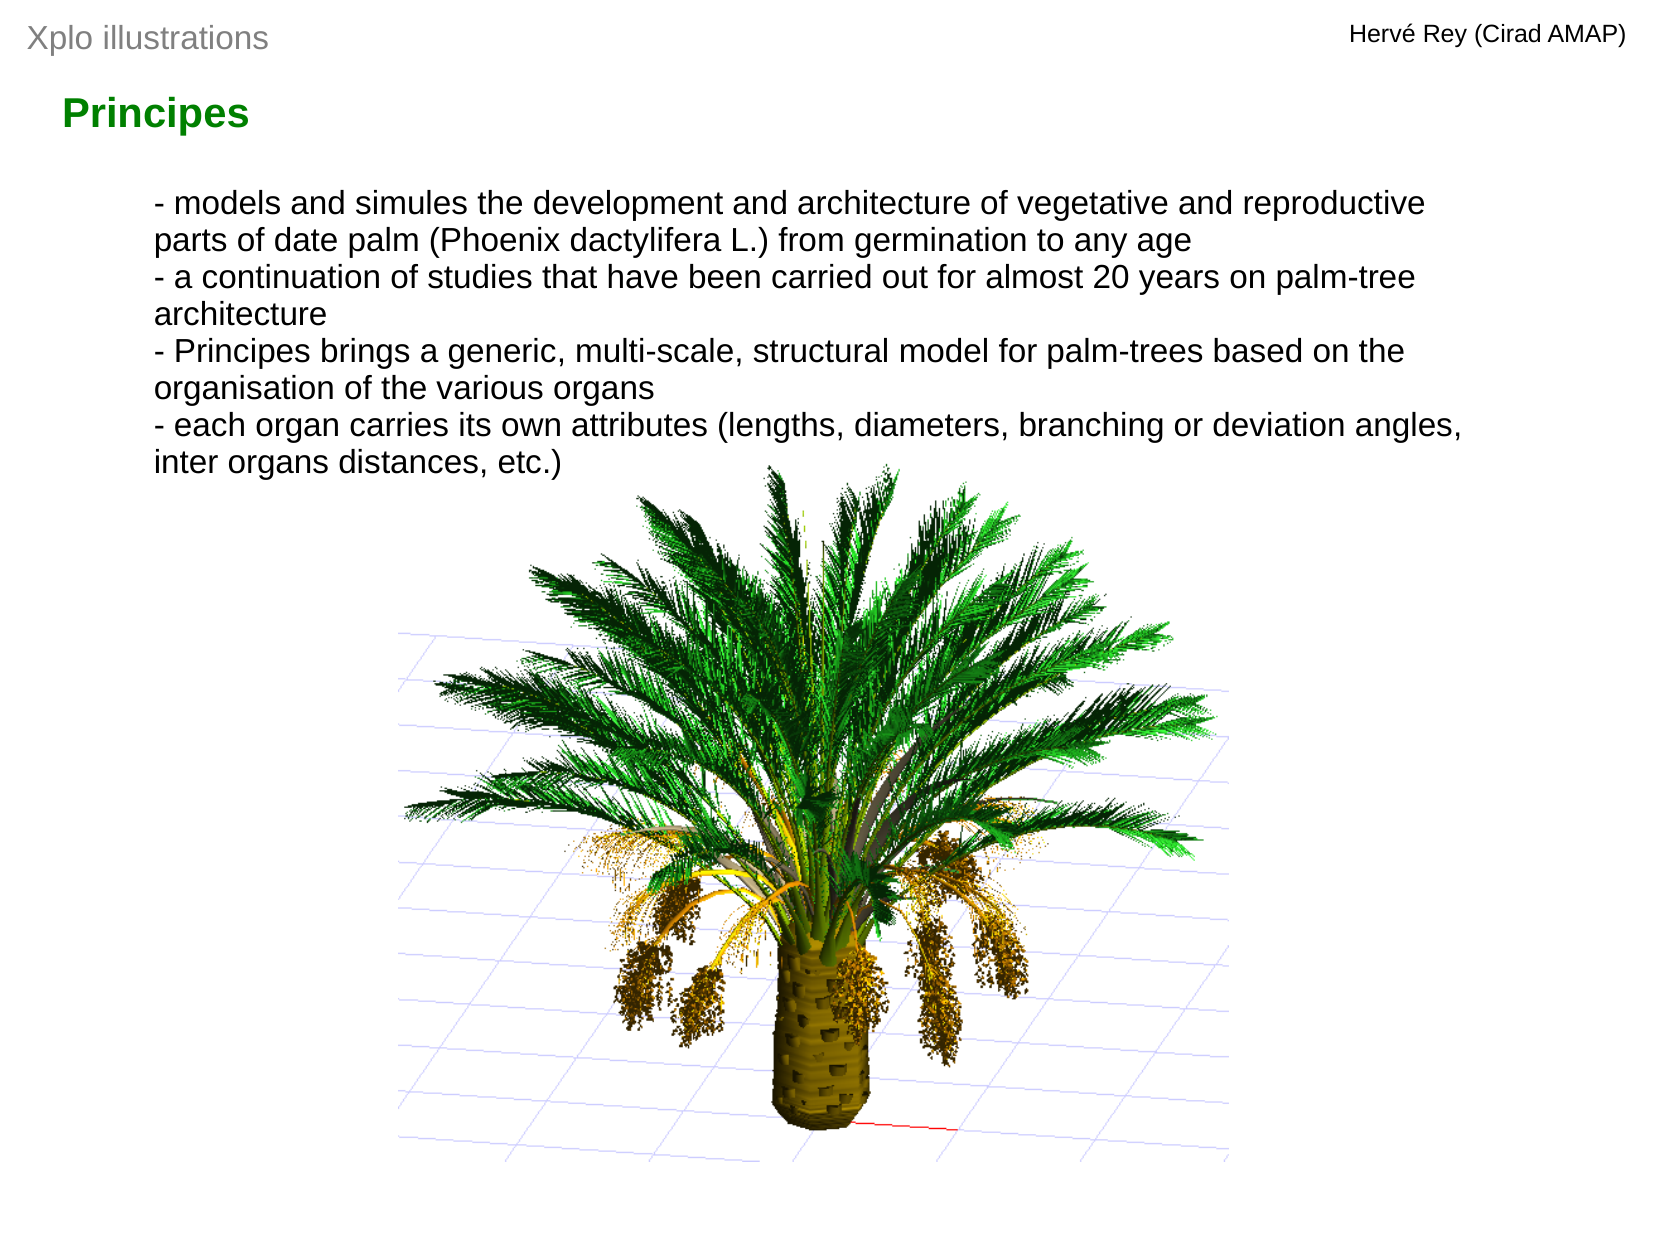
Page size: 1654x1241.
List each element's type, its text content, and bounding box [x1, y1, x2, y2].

text_box - models and simules the development and architecture of vegetative and reproductive parts of date palm (Phoenix dactylifera L.) from germination to any age - a continuation of studies that have been carried out for almost 20 years on palm-tree architecture - Principes brings a generic, multi-scale, structural model for palm-trees based on the organisation of the various organs - each organ carries its own attributes (lengths, diameters, branching or deviation angles, inter organs distances, etc.) [138, 177, 1510, 489]
text_box Principes [47, 82, 756, 144]
picture [398, 489, 1229, 1163]
text_box Xplo illustrations [11, 11, 426, 64]
text_box Hervé Rey (Cirad AMAP) [670, 11, 1642, 55]
